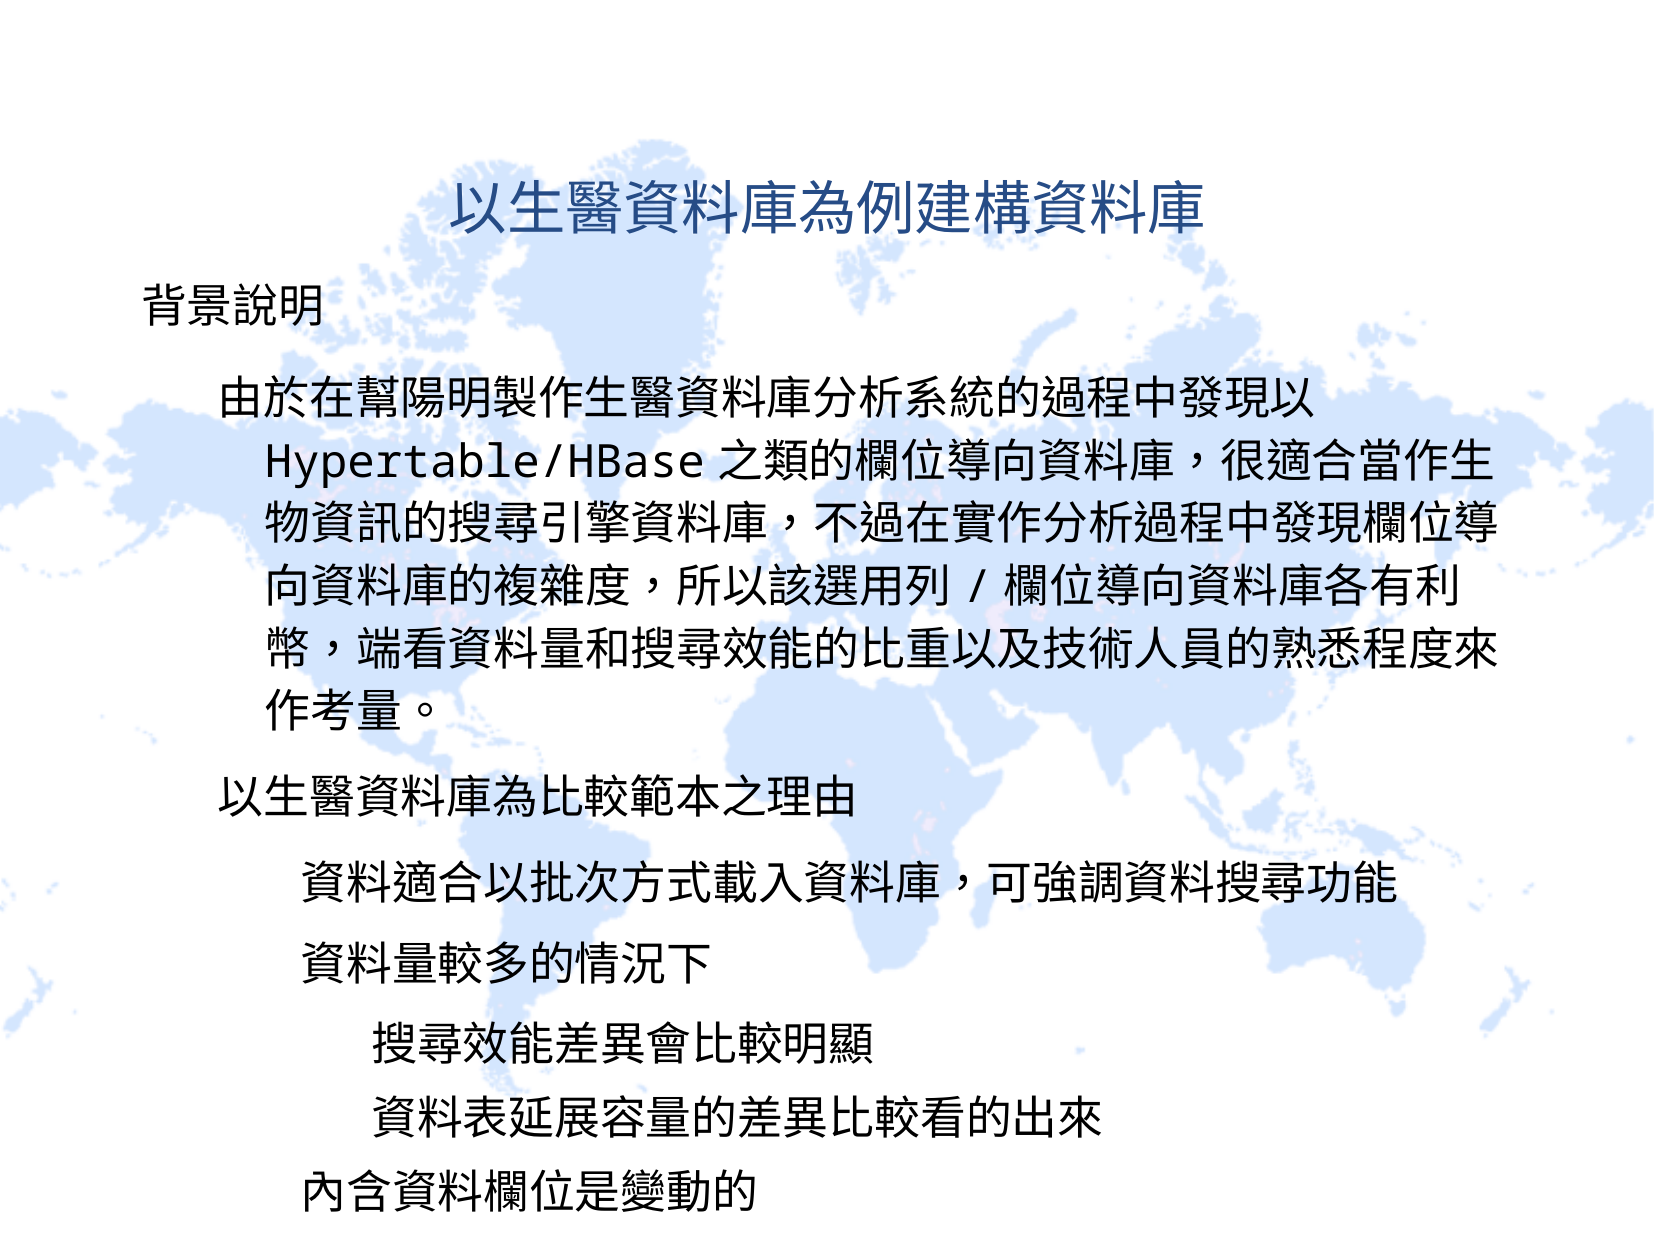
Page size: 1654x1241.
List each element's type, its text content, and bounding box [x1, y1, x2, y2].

picture [0, 0, 1654, 1241]
title 以生醫資料庫為例建構資料庫 [121, 102, 1534, 311]
list 背景說明 由於在幫陽明製作生醫資料庫分析系統的過程中發現以Hypertable/HBase之類的欄位導向資料庫，很適合當作生物資訊的搜尋引擎資料庫，不過在實作分析過程中發現欄位導向資料庫的複雜度，所以該選用列/欄位導向資料庫各有利幣，端看資料量和搜尋效能的比重以及技術人員的熟悉程度來作考量。 以生醫資料庫為比較範本之理由 資料適合以批次方式載入資料庫，可強調資料搜尋功能 資料量較多的情況下 搜尋效能差異會比較明顯 資料表延展容量的差異比較看的出來 內含資料欄位是變動的 [123, 273, 1536, 1123]
